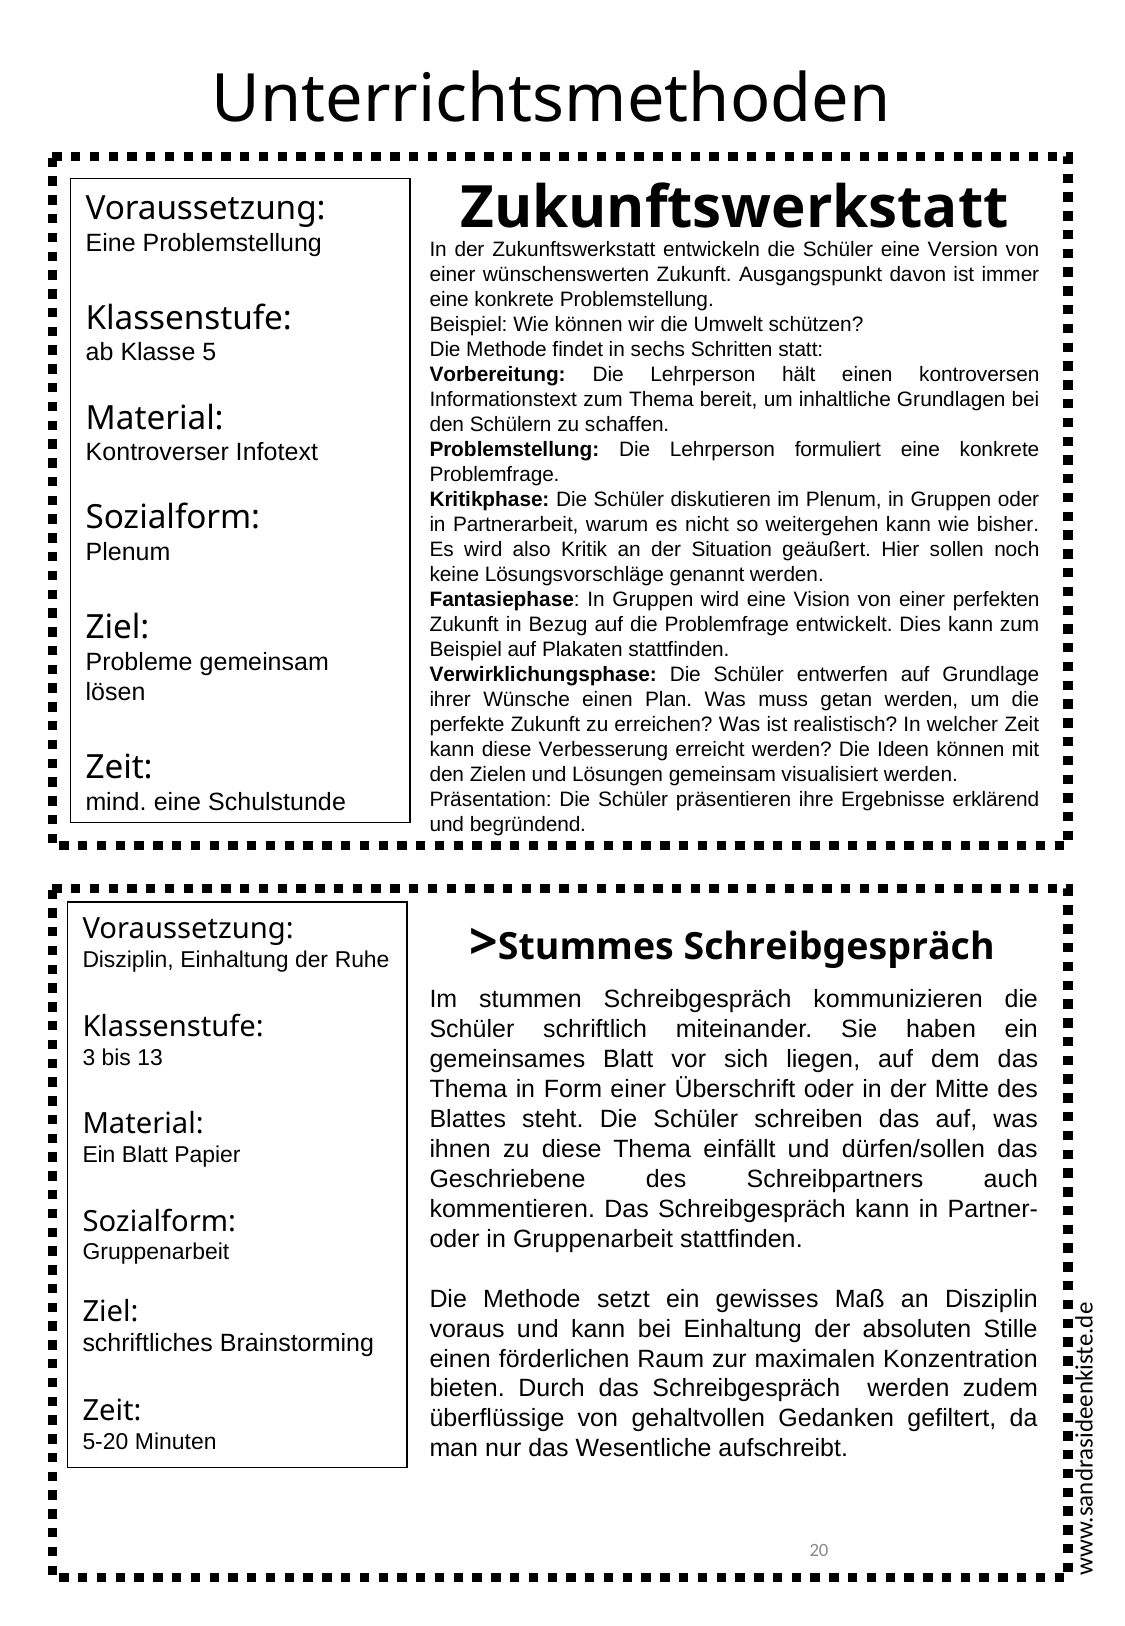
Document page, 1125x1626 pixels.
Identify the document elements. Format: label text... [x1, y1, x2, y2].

text_box Zukunftswerkstatt [412, 161, 1057, 248]
text_box www.sandrasideenkiste.de [1059, 1074, 1106, 1591]
text_box Unterrichtsmethoden [52, 47, 1069, 144]
text_box Im stummen Schreibgespräch kommunizieren die Schüler schriftlich miteinander. Sie haben ein gemeinsames Blatt vor sich liegen, auf dem das Thema in Form einer Überschrift oder in der Mitte des Blattes steht. Die Schüler schreiben das auf, was ihnen zu diese Thema einfällt und dürfen/sollen das Geschriebene des Schreibpartners auch kommentieren. Das Schreibgespräch kann in Partner- oder in Gruppenarbeit stattfinden. Die Methode setzt ein gewisses Maß an Disziplin voraus und kann bei Einhaltung der absoluten Stille einen förderlichen Raum zur maximalen Konzentration bieten. Durch das Schreibgespräch werden zudem überflüssige von gehaltvollen Gedanken gefiltert, da man nur das Wesentliche aufschreibt. [414, 975, 1055, 1476]
text_box Voraussetzung: Disziplin, Einhaltung der Ruhe Klassenstufe: 3 bis 13 Material: Ein Blatt Papier Sozialform: Gruppenarbeit Ziel: schriftliches Brainstorming Zeit: 5-20 Minuten [67, 902, 408, 1468]
text_box [794, 1506, 1048, 1593]
text_box In der Zukunftswerkstatt entwickeln die Schüler eine Version von einer wünschenswerten Zukunft. Ausgangspunkt davon ist immer eine konkrete Problemstellung. Beispiel: Wie können wir die Umwelt schützen? Die Methode findet in sechs Schritten statt: Vorbereitung: Die Lehrperson hält einen kontroversen Informationstext zum Thema bereit, um inhaltliche Grundlagen bei den Schülern zu schaffen. Problemstellung: Die Lehrperson formuliert eine konkrete Problemfrage. Kritikphase: Die Schüler diskutieren im Plenum, in Gruppen oder in Partnerarbeit, warum es nicht so weitergehen kann wie bisher. Es wird also Kritik an der Situation geäußert. Hier sollen noch keine Lösungsvorschläge genannt werden. Fantasiephase: In Gruppen wird eine Vision von einer perfekten Zukunft in Bezug auf die Problemfrage entwickelt. Dies kann zum Beispiel auf Plakaten stattfinden. Verwirklichungsphase: Die Schüler entwerfen auf Grundlage ihrer Wünsche einen Plan. Was muss getan werden, um die perfekte Zukunft zu erreichen? Was ist realistisch? In welcher Zeit kann diese Verbesserung erreicht werden? Die Ideen können mit den Zielen und Lösungen gemeinsam visualisiert werden. Präsentation: Die Schüler präsentieren ihre Ergebnisse erklärend und begründend. [414, 228, 1055, 850]
text_box Voraussetzung: Eine Problemstellung Klassenstufe: ab Klasse 5 Material: Kontroverser Infotext Sozialform: Plenum Ziel: Probleme gemeinsam lösen Zeit: mind. eine Schulstunde [70, 178, 411, 800]
text_box >Stummes Schreibgespräch [410, 902, 1055, 978]
